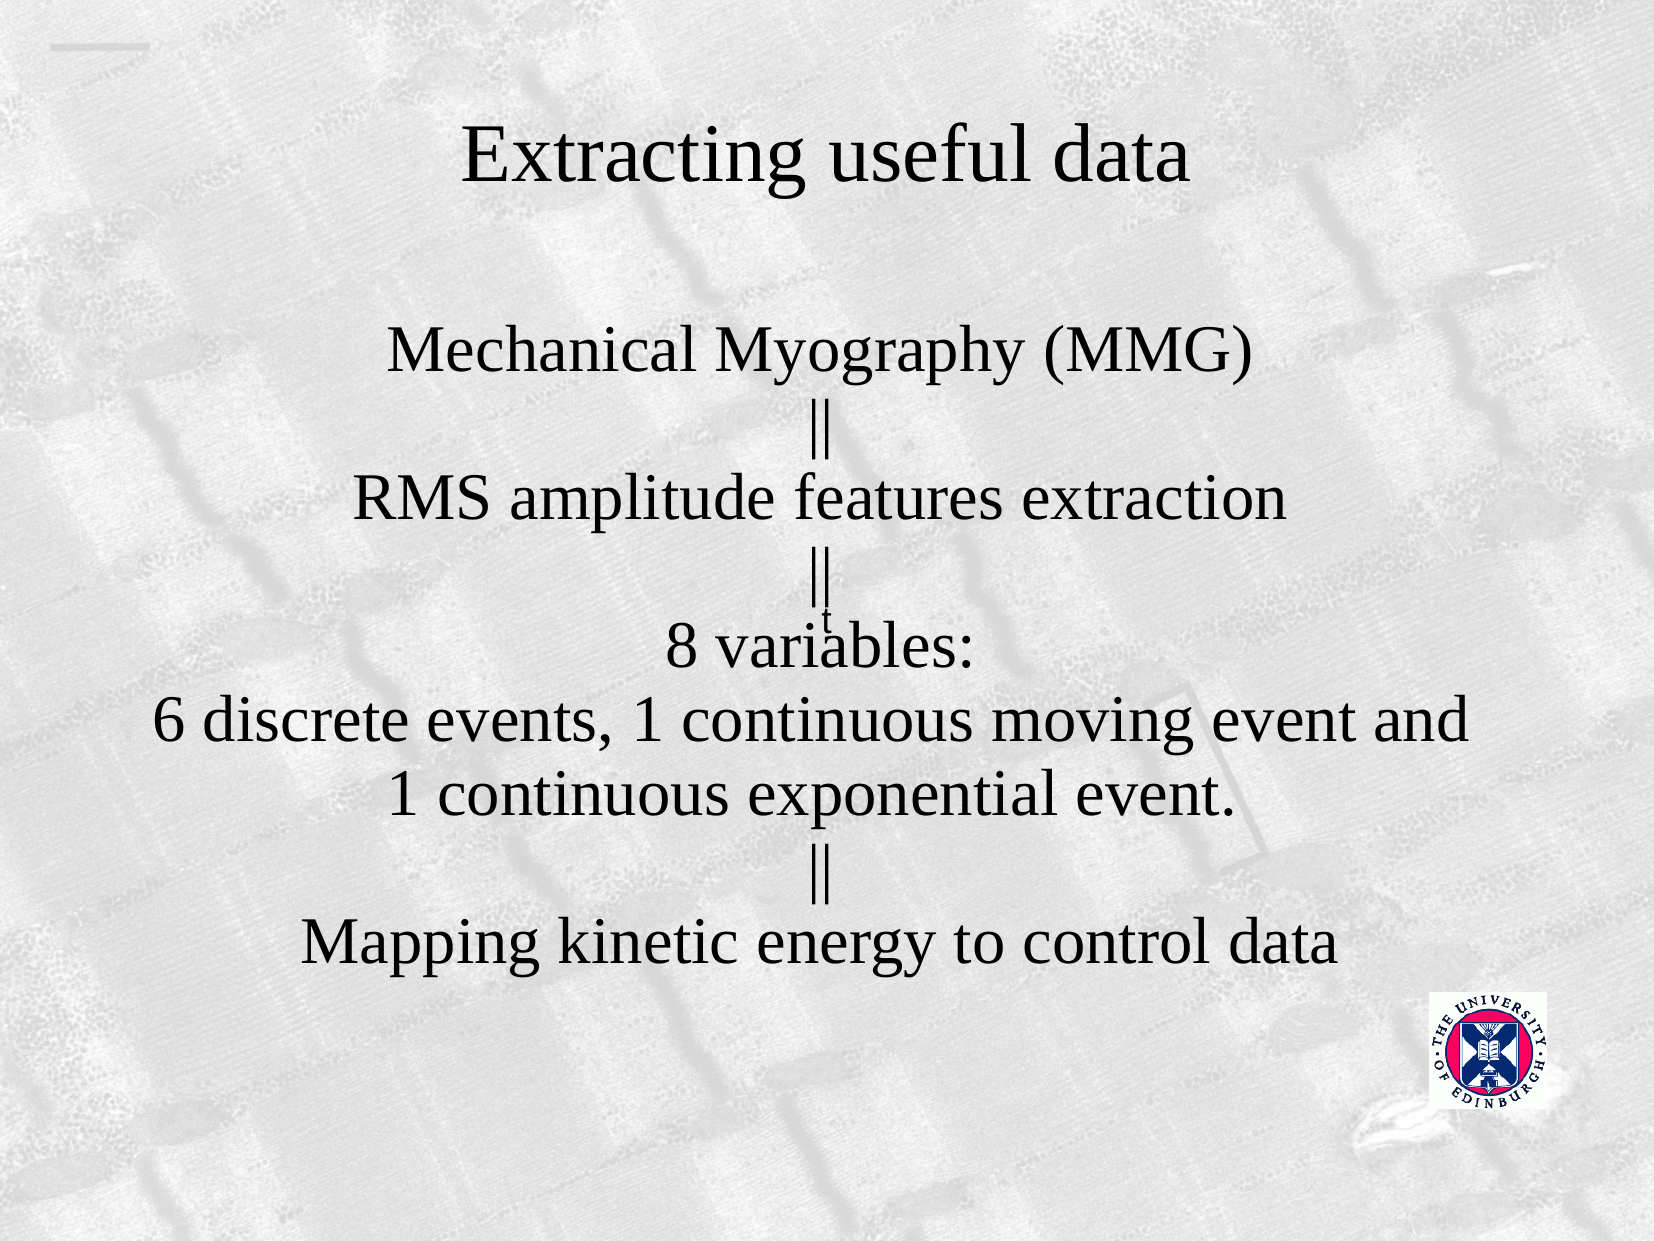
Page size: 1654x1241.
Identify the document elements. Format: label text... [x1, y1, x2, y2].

title Extracting useful data [82, 56, 1571, 250]
subtitle Mechanical Myography (MMG) || RMS amplitude features extraction || 8 variables: 6 discrete events, 1 continuous moving event and 1 continuous exponential event. || Mapping kinetic energy to control data [76, 311, 1565, 979]
picture [0, 0, 1654, 1241]
